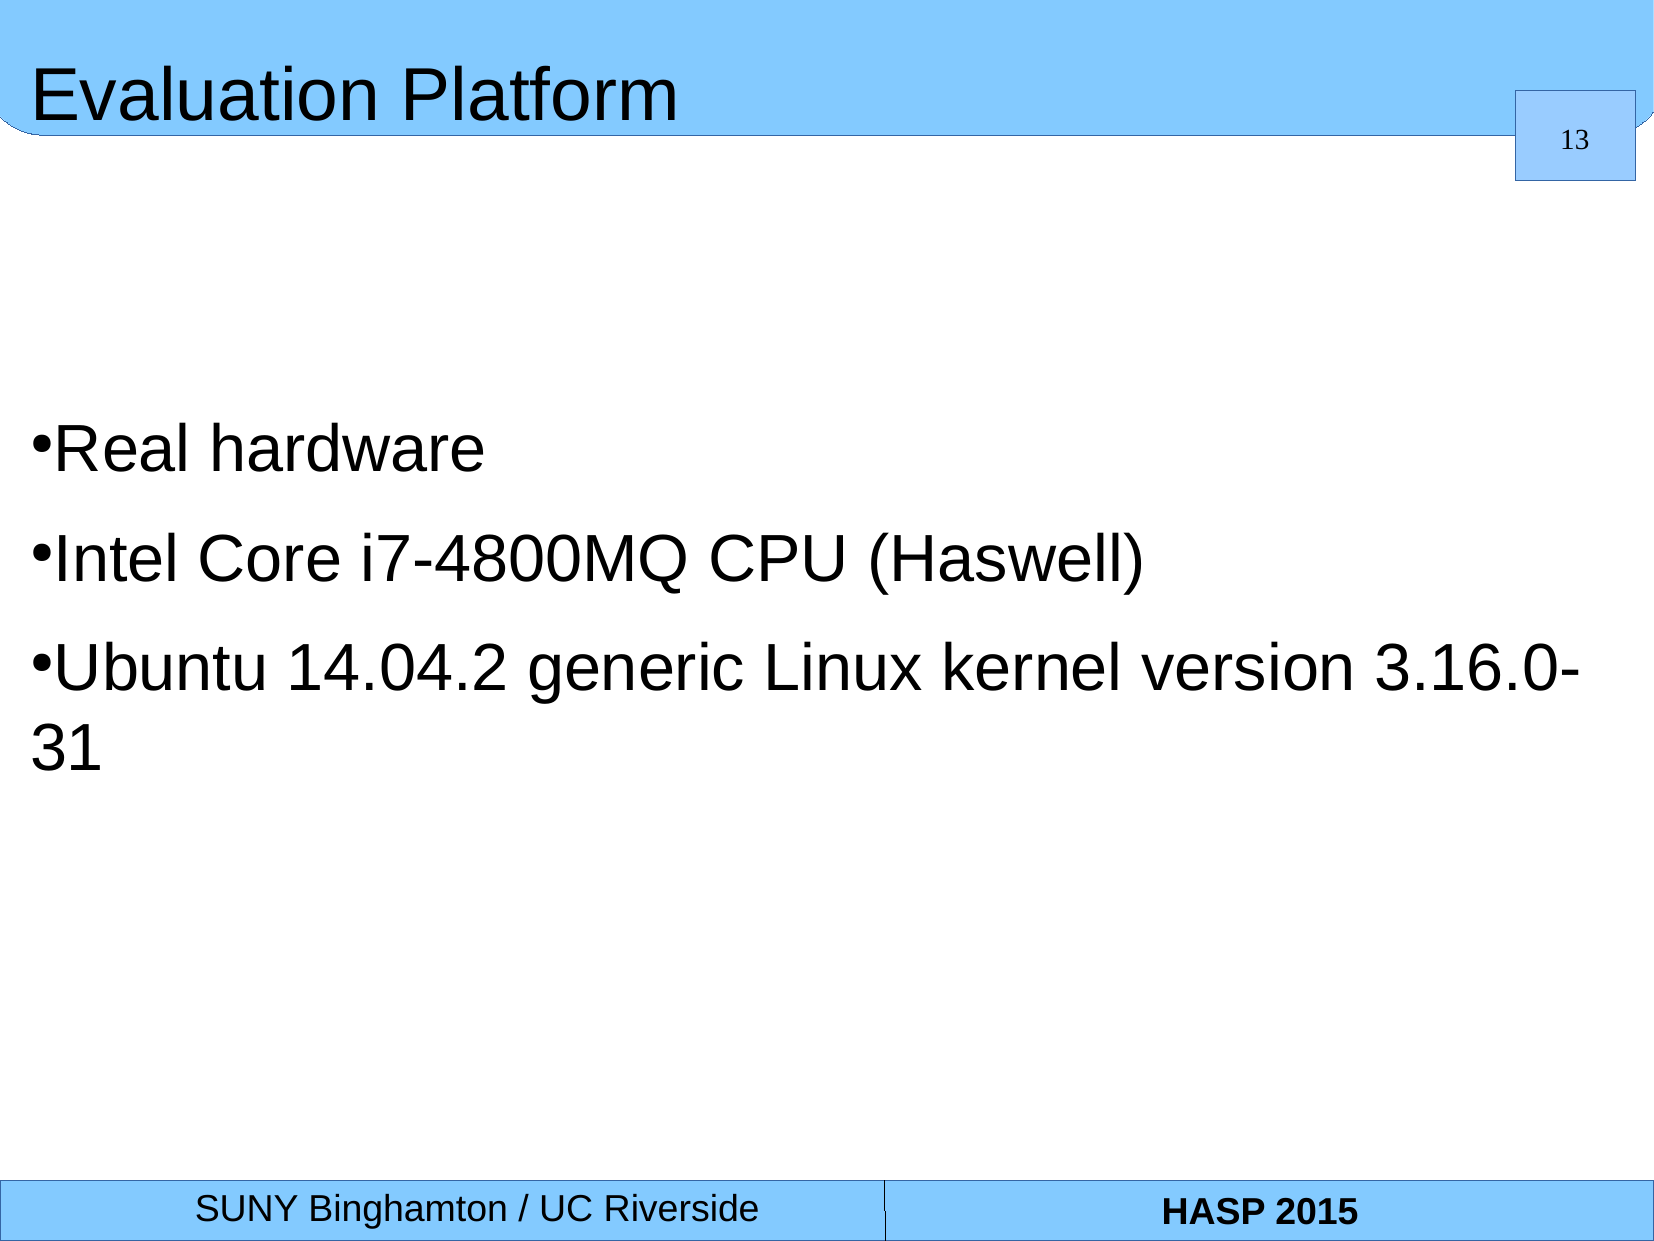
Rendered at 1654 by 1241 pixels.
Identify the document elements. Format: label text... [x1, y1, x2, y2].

title Evaluation Platform [30, 45, 1636, 131]
list Real hardware Intel Core i7-4800MQ CPU (Haswell) Ubuntu 14.04.2 generic Linux kernel version 3.16.0-31 [30, 405, 1636, 840]
text_box [1515, 131, 1636, 166]
